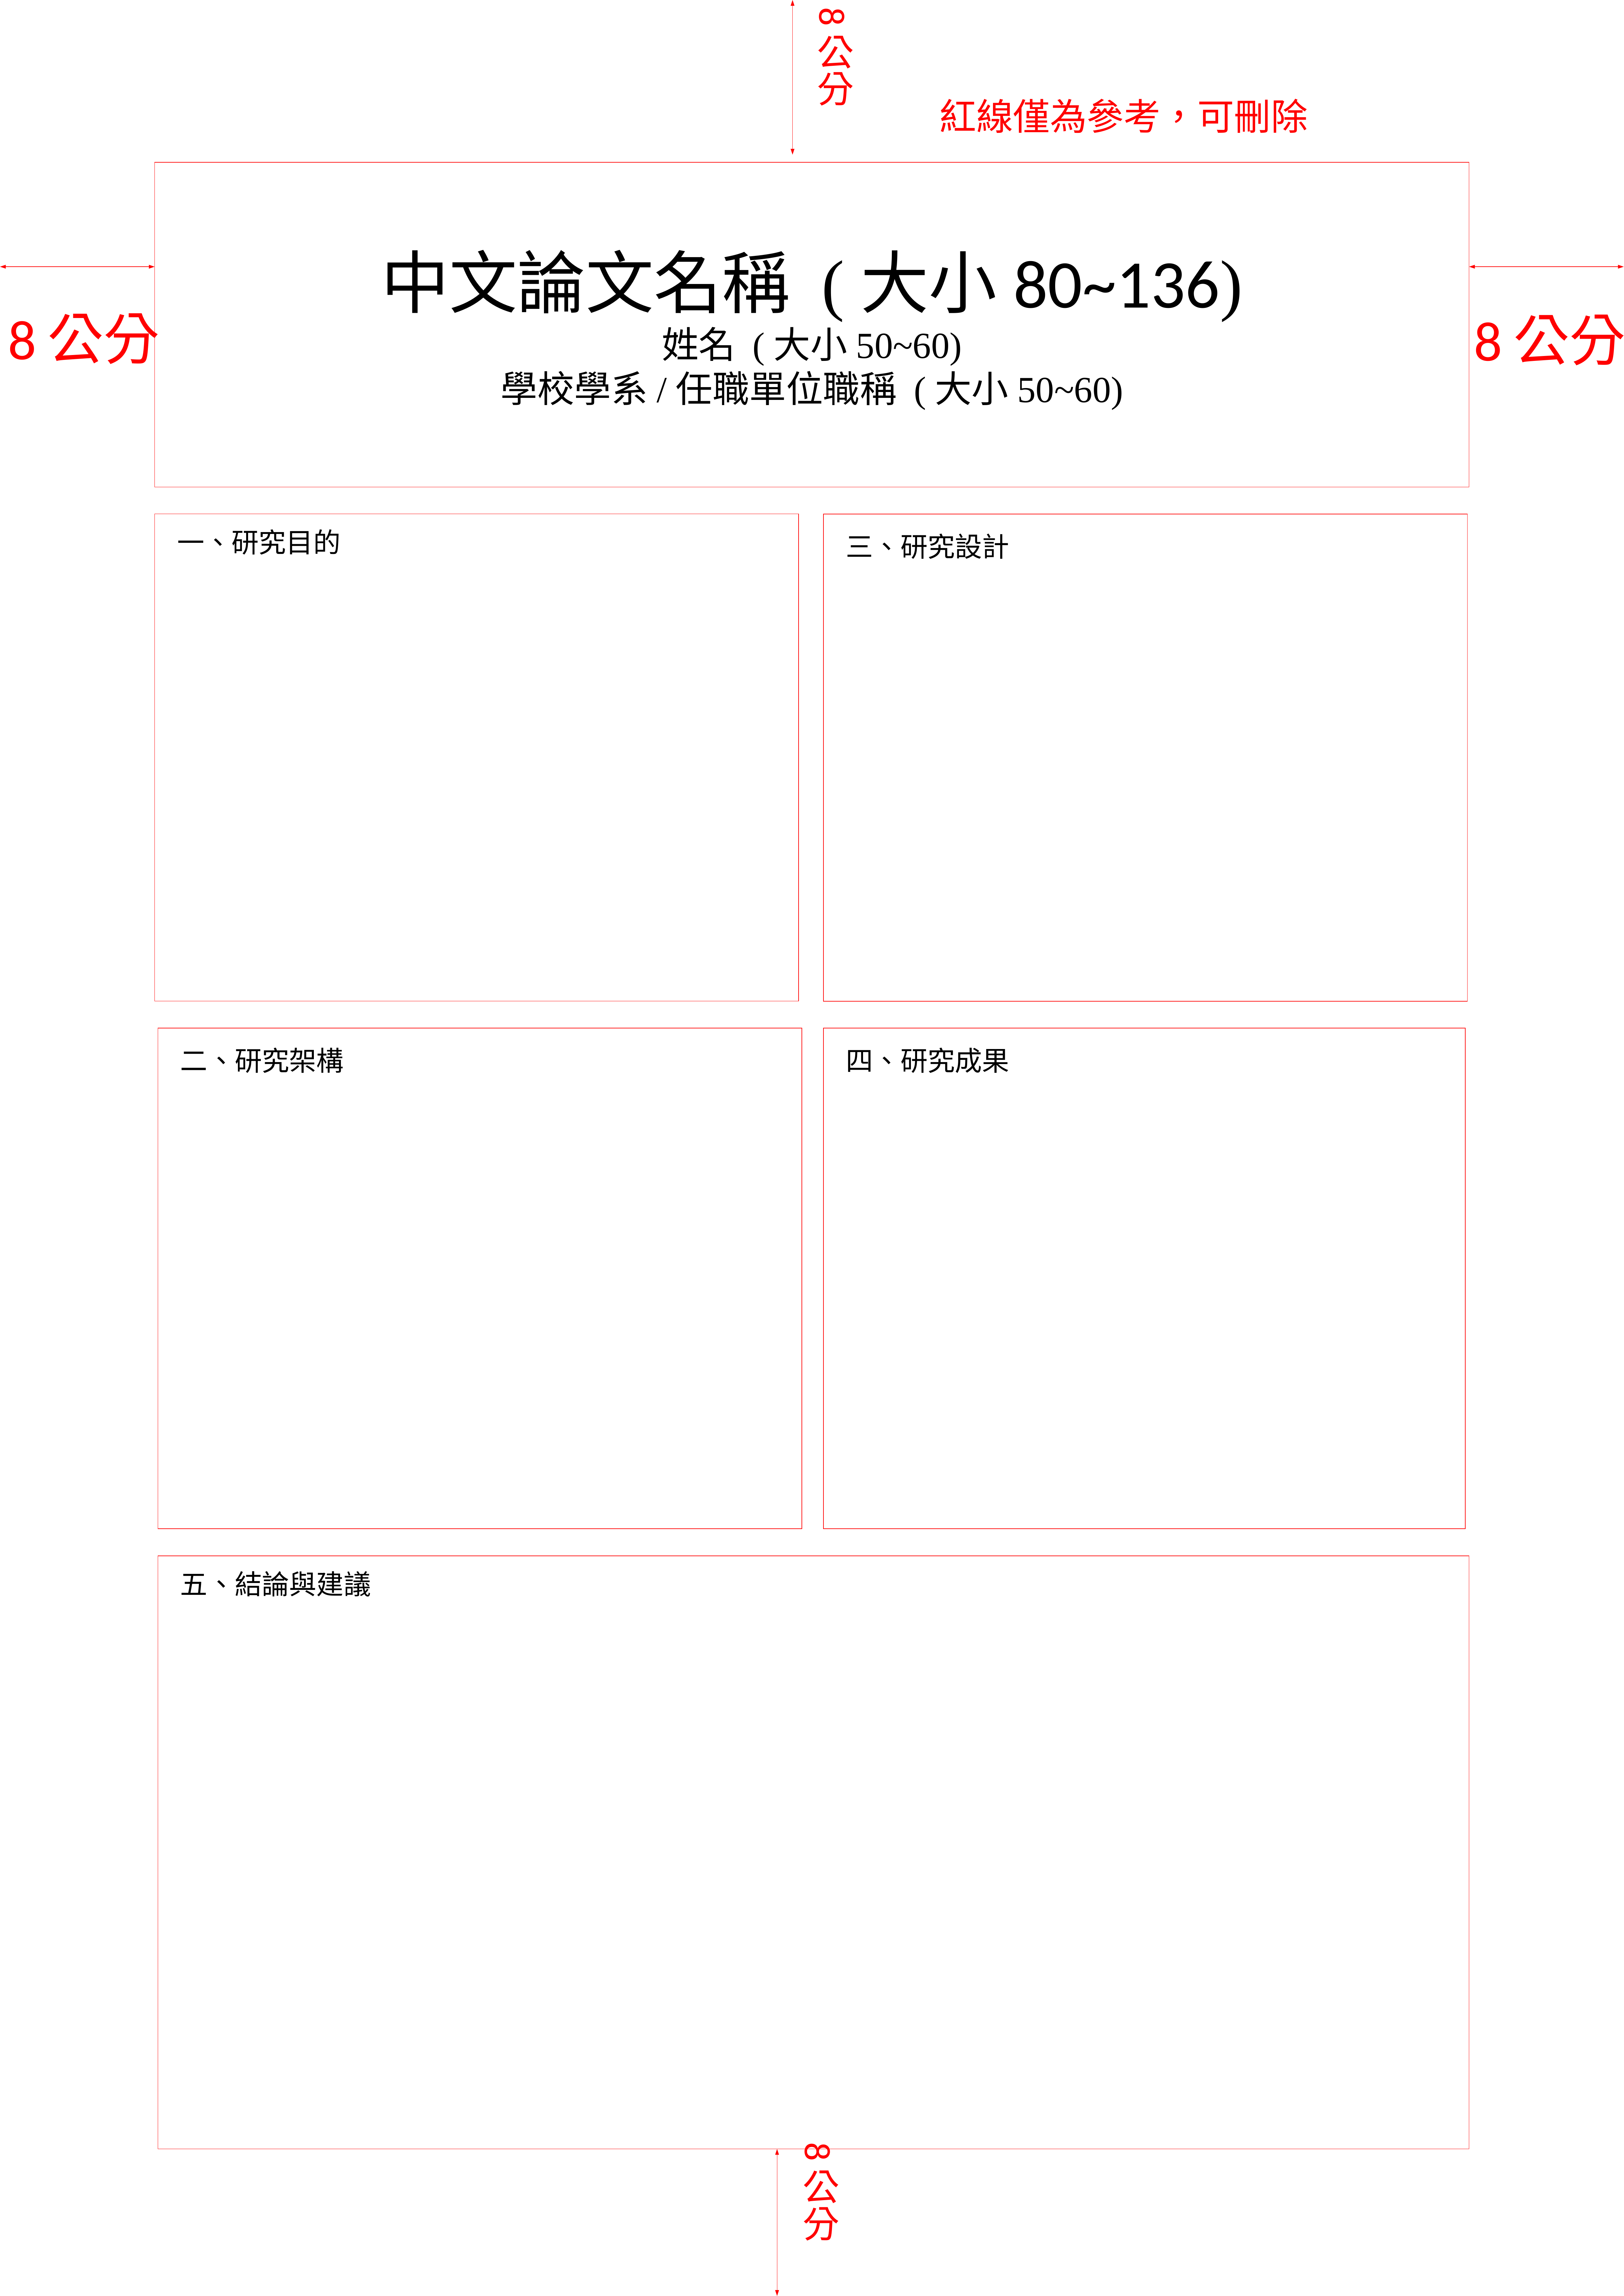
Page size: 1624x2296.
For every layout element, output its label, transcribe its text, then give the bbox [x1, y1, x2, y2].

text_box 二、研究架構 [158, 1028, 802, 1529]
text_box 8公分 [1469, 294, 1624, 379]
list 五、結論與建議 [158, 1556, 1469, 2149]
text_box 8公分 [802, 2, 865, 161]
title 中文論文名稱 (大小80~136) 姓名 (大小50~60) 學校學系/任職單位職稱 (大小50~60) [154, 162, 1469, 487]
text_box 紅線僅為參考，可刪除 [934, 85, 1330, 135]
text_box 8公分 [787, 2137, 850, 2296]
list 一、研究目的 [154, 514, 799, 1001]
text_box 8公分 [3, 292, 167, 365]
text_box 三、研究設計 [823, 514, 1468, 1001]
text_box 四、研究成果 [823, 1028, 1465, 1529]
